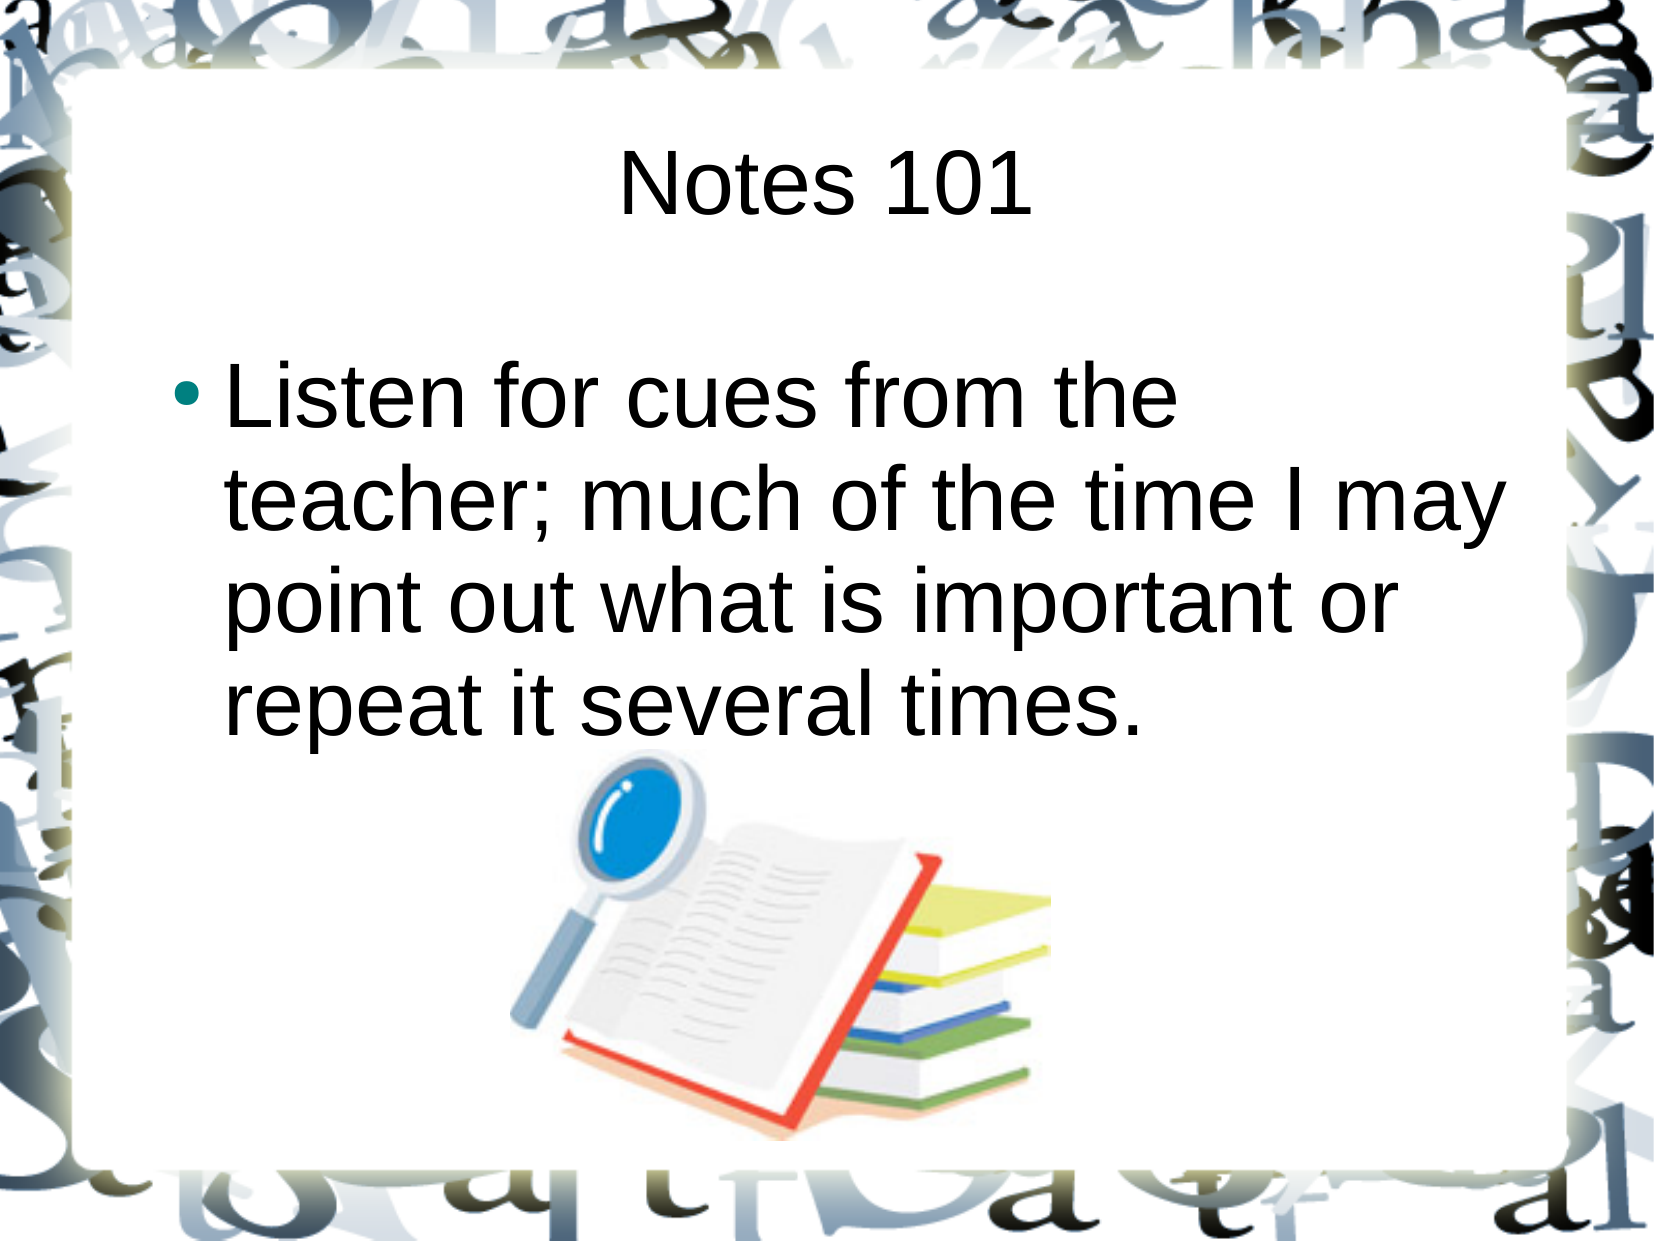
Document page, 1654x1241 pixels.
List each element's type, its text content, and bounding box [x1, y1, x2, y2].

picture [0, 0, 1654, 1241]
list Listen for cues from the teacher; much of the time I may point out what is important or repeat it several times. [152, 344, 1534, 1127]
title Notes 101 [82, 78, 1571, 287]
